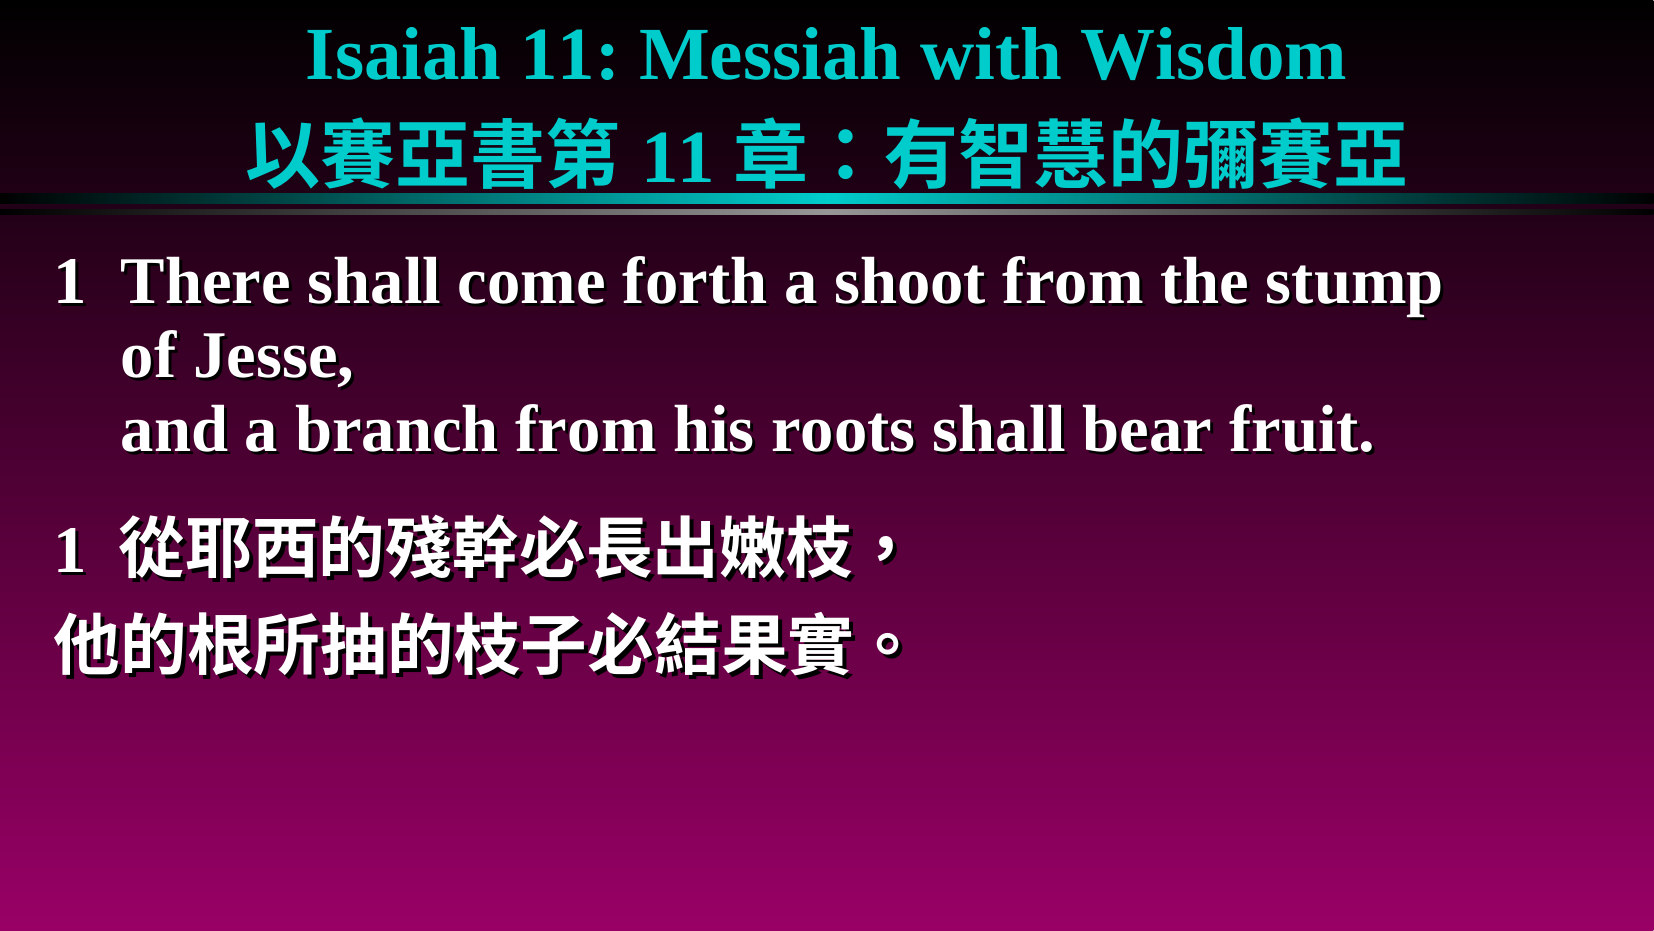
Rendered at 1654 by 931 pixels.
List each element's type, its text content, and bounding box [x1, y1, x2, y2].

text_box 1 There shall come forth a shoot from the stump of Jesse, and a branch from his roots shall bear fruit. 1 從耶西的殘幹必長出嫩枝， 他的根所抽的枝子必結果實。 [38, 236, 1616, 742]
title Isaiah 11: Messiah with Wisdom 以賽亞書第11章：有智慧的彌賽亞 [117, 12, 1537, 205]
